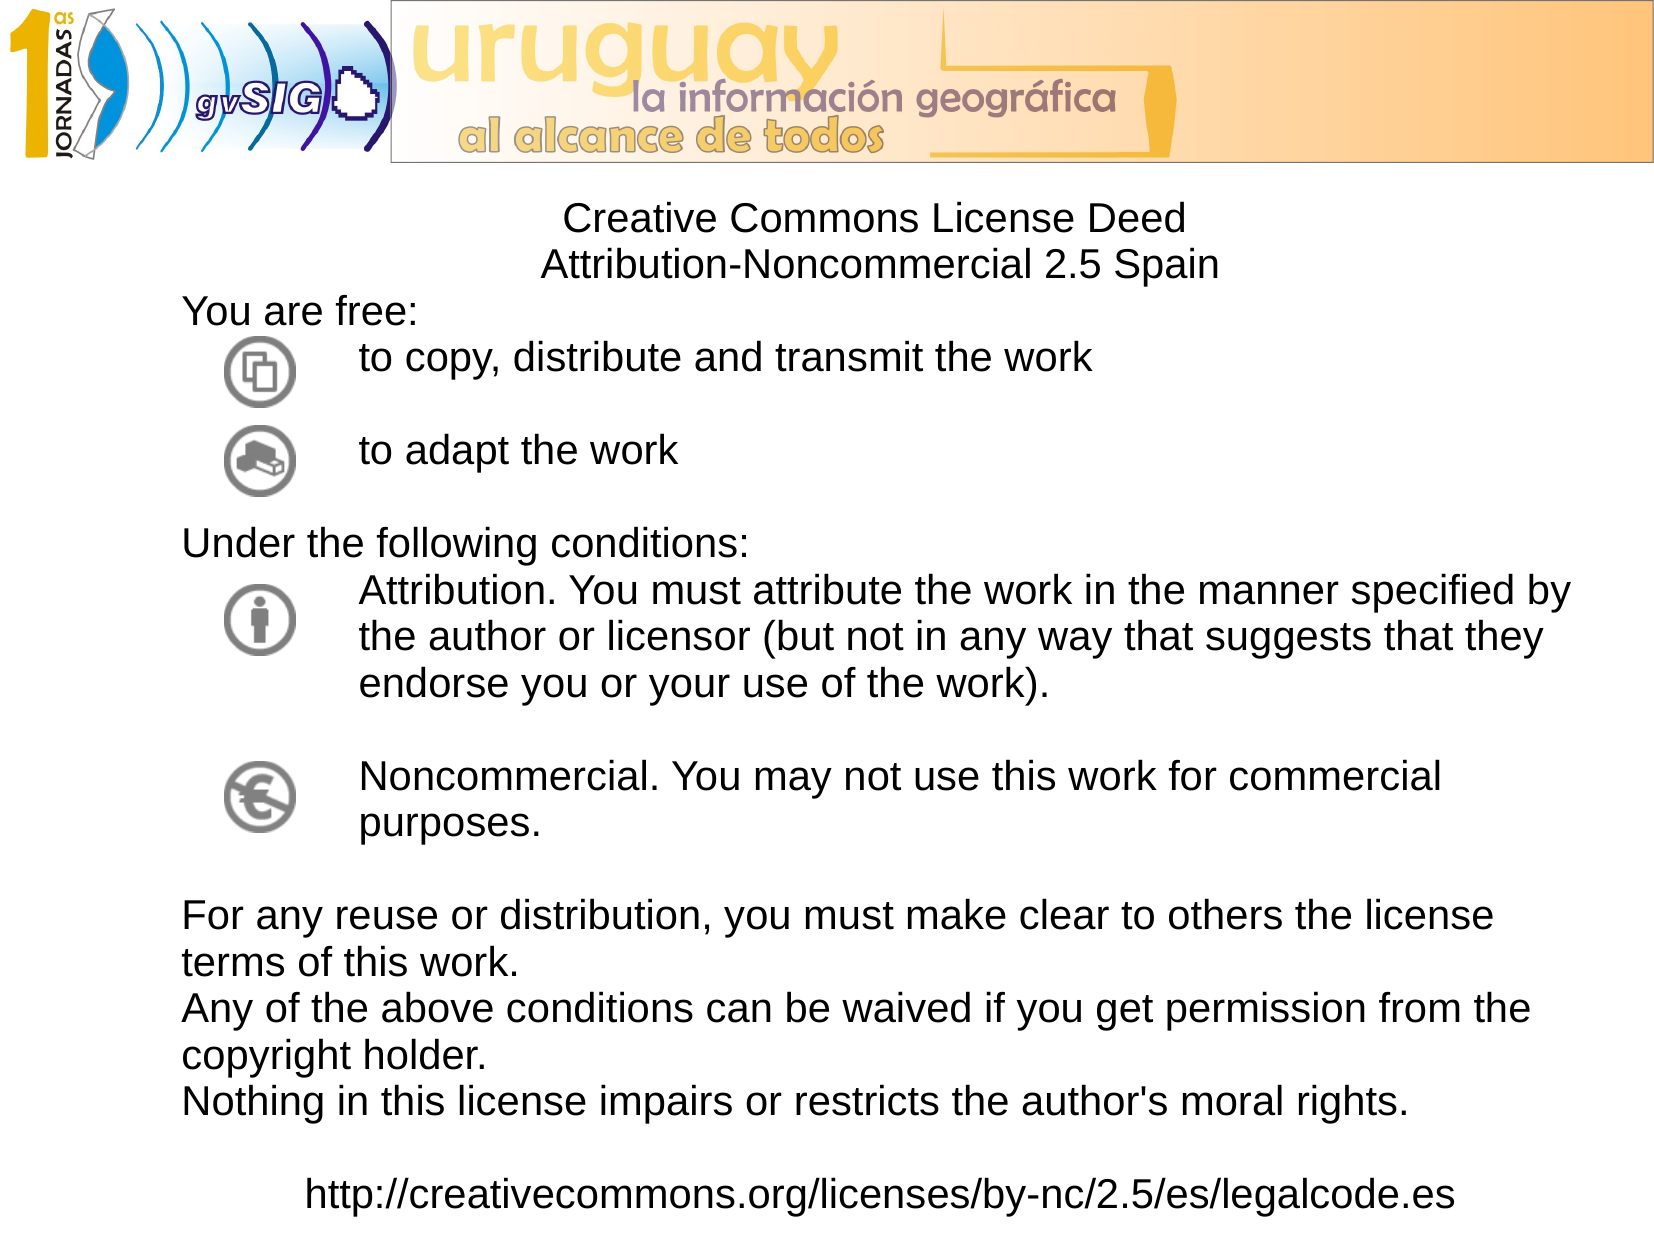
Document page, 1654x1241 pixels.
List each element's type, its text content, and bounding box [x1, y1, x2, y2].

text_box Creative Commons License Deed Attribution-Noncommercial 2.5 Spain You are free: to copy, distribute and transmit the work to adapt the work Under the following conditions: Attribution. You must attribute the work in the manner specified by the author or licensor (but not in any way that suggests that they endorse you or your use of the work). Noncommercial. You may not use this work for commercial purposes. For any reuse or distribution, you must make clear to others the license terms of this work. Any of the above conditions can be waived if you get permission from the copyright holder. Nothing in this license impairs or restricts the author's moral rights. http://creativecommons.org/licenses/by-nc/2.5/es/legalcode.es [166, 187, 1595, 1241]
picture [0, 6, 1181, 163]
picture [224, 336, 296, 408]
picture [224, 584, 296, 656]
picture [224, 761, 296, 833]
picture [224, 425, 296, 497]
